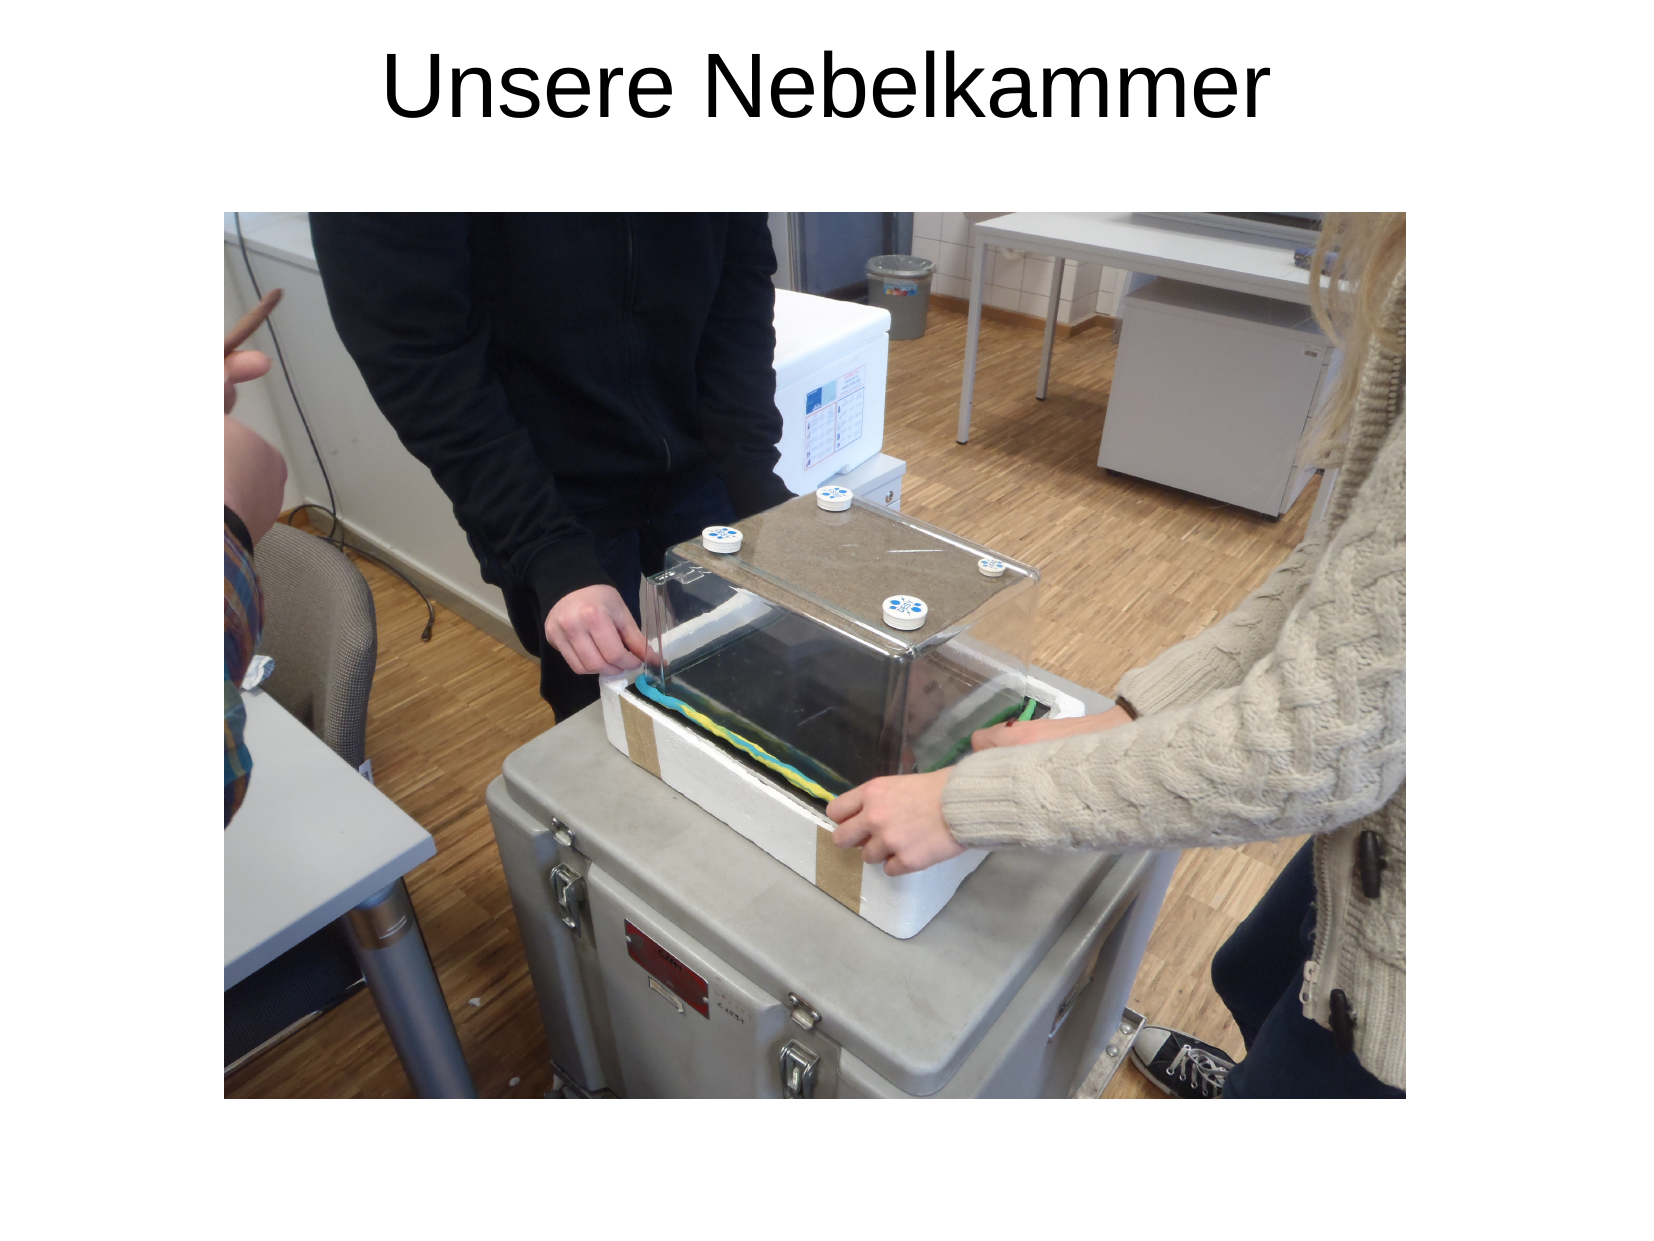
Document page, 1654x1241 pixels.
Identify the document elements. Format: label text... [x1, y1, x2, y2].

picture [224, 212, 1406, 1099]
title Unsere Nebelkammer [82, 0, 1571, 189]
